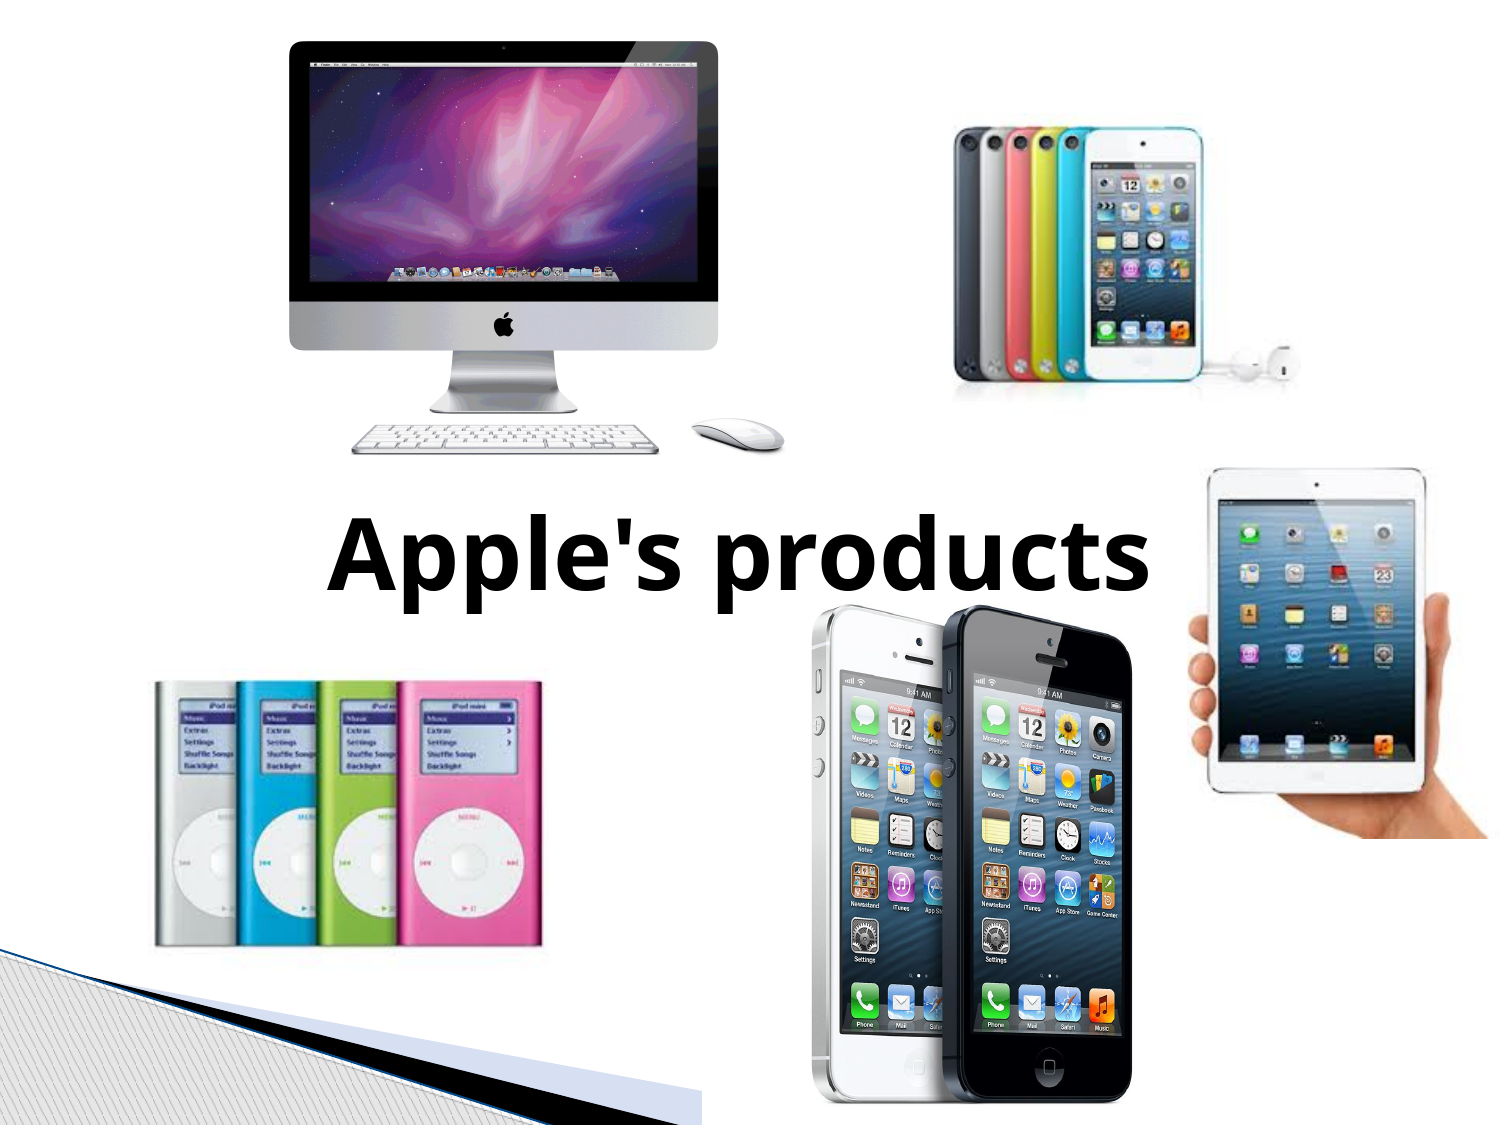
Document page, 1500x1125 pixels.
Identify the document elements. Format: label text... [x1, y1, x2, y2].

title Apple's products [312, 456, 1500, 644]
picture [147, 668, 553, 972]
picture [702, 467, 1500, 1125]
picture [927, 113, 1301, 444]
picture [218, 0, 821, 492]
